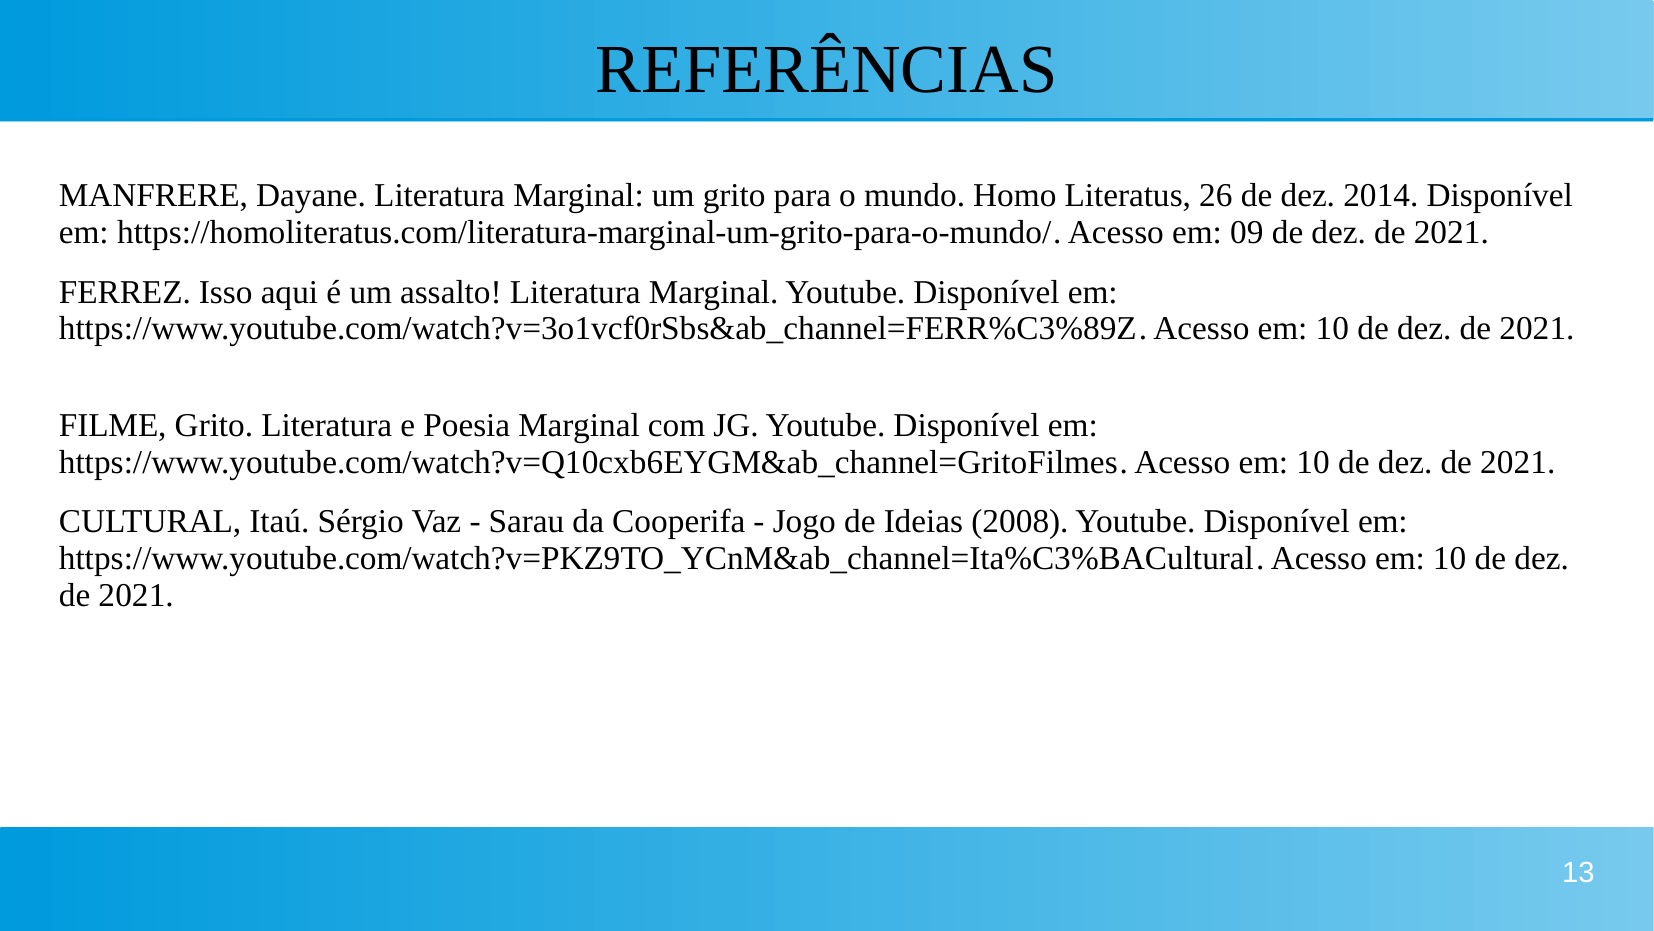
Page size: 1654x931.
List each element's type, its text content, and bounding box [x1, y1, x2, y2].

title REFERÊNCIAS [59, 29, 1595, 108]
list MANFRERE, Dayane. Literatura Marginal: um grito para o mundo. Homo Literatus, 26 de dez. 2014. Disponível em: https://homoliteratus.com/literatura-marginal-um-grito-para-o-mundo/. Acesso em: 09 de dez. de 2021. FERREZ. Isso aqui é um assalto! Literatura Marginal. Youtube. Disponível em: https://www.youtube.com/watch?v=3o1vcf0rSbs&ab_channel=FERR%C3%89Z. Acesso em: 10 de dez. de 2021. FILME, Grito. Literatura e Poesia Marginal com JG. Youtube. Disponível em: https://www.youtube.com/watch?v=Q10cxb6EYGM&ab_channel=GritoFilmes. Acesso em: 10 de dez. de 2021. CULTURAL, Itaú. Sérgio Vaz - Sarau da Cooperifa - Jogo de Ideias (2008). Youtube. Disponível em: https://www.youtube.com/watch?v=PKZ9TO_YCnM&ab_channel=Ita%C3%BACultural. Acesso em: 10 de dez. de 2021. [59, 177, 1595, 768]
